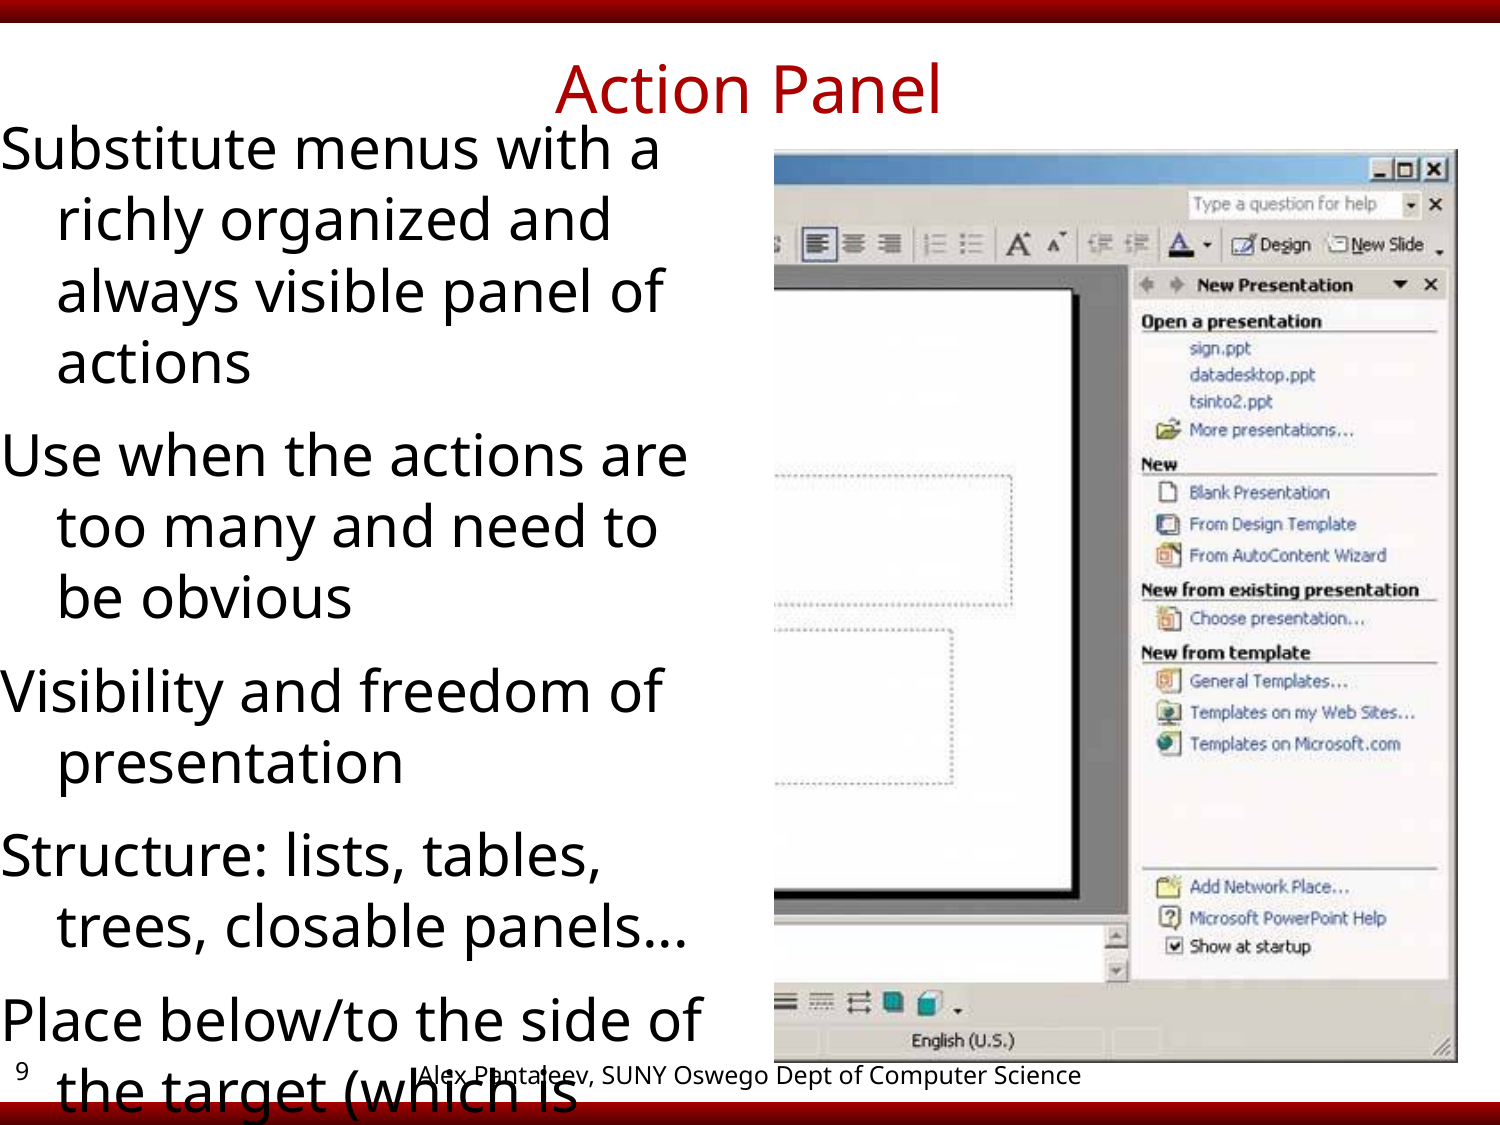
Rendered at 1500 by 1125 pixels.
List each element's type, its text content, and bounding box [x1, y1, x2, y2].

picture [774, 149, 1458, 1063]
list Substitute menus with a richly organized and always visible panel of actions Use when the actions are too many and need to be obvious Visibility and freedom of presentation Structure: lists, tables, trees, closable panels... Place below/to the side of the target (which is typically center-stage) [0, 112, 720, 1098]
title Action Panel [0, 32, 1500, 143]
